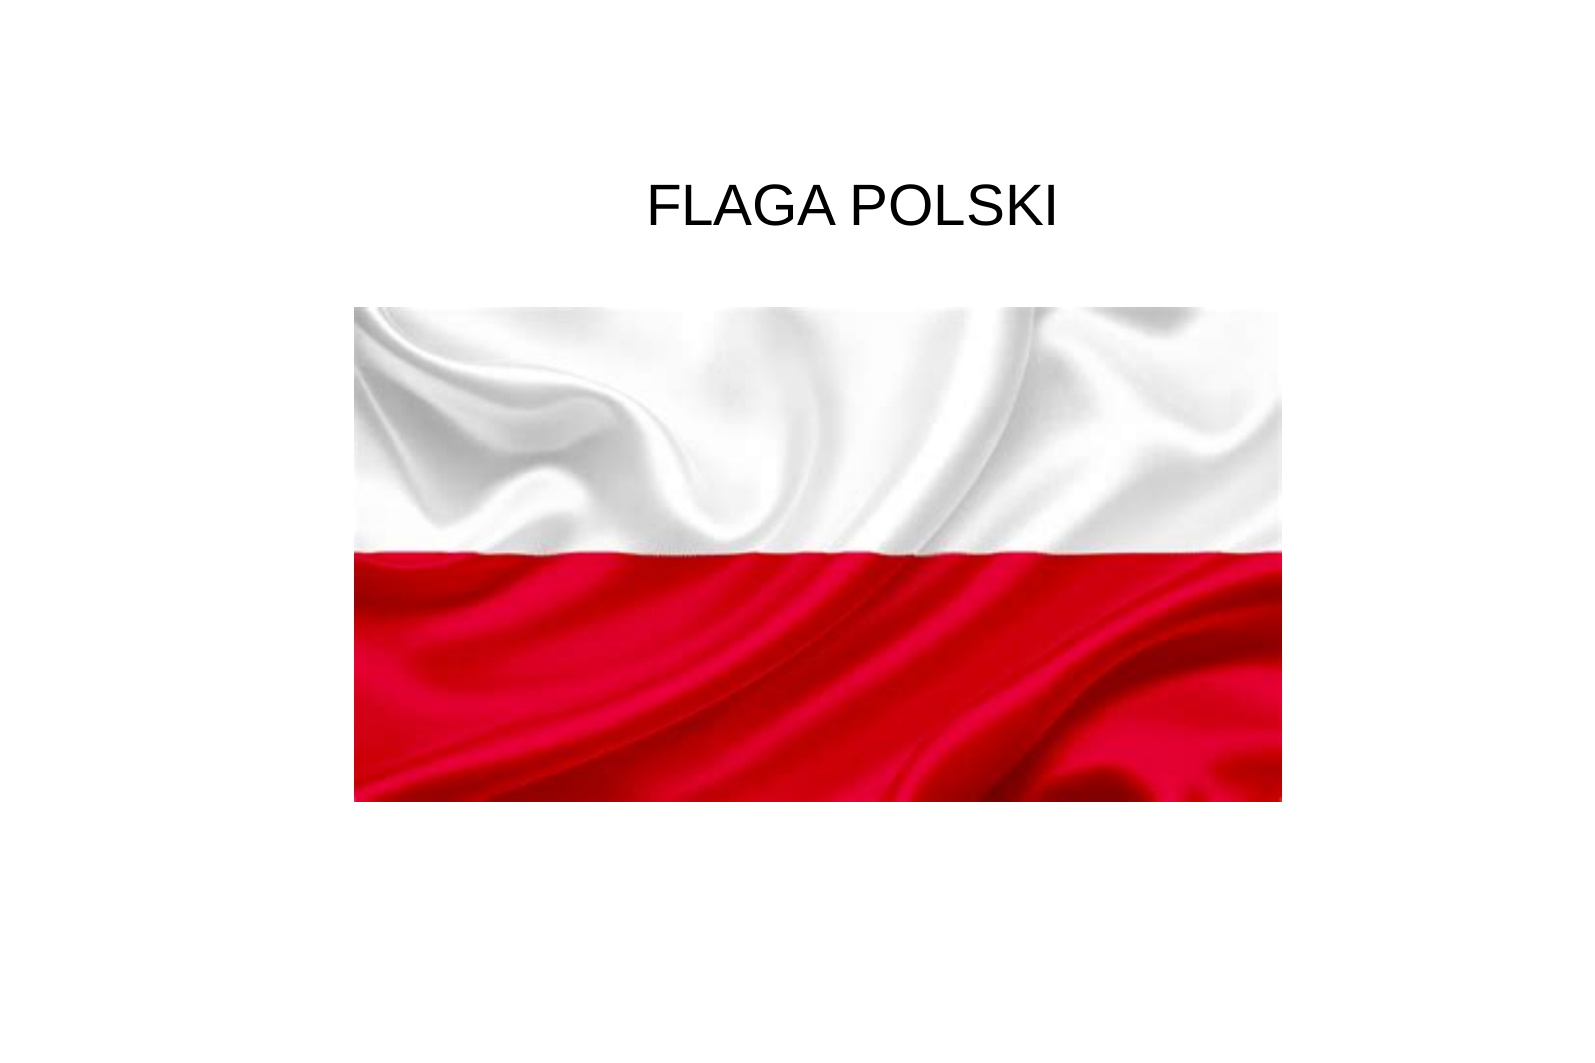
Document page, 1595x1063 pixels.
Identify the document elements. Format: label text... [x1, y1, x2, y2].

picture [354, 307, 1282, 802]
text_box FLAGA POLSKI [631, 165, 1075, 245]
